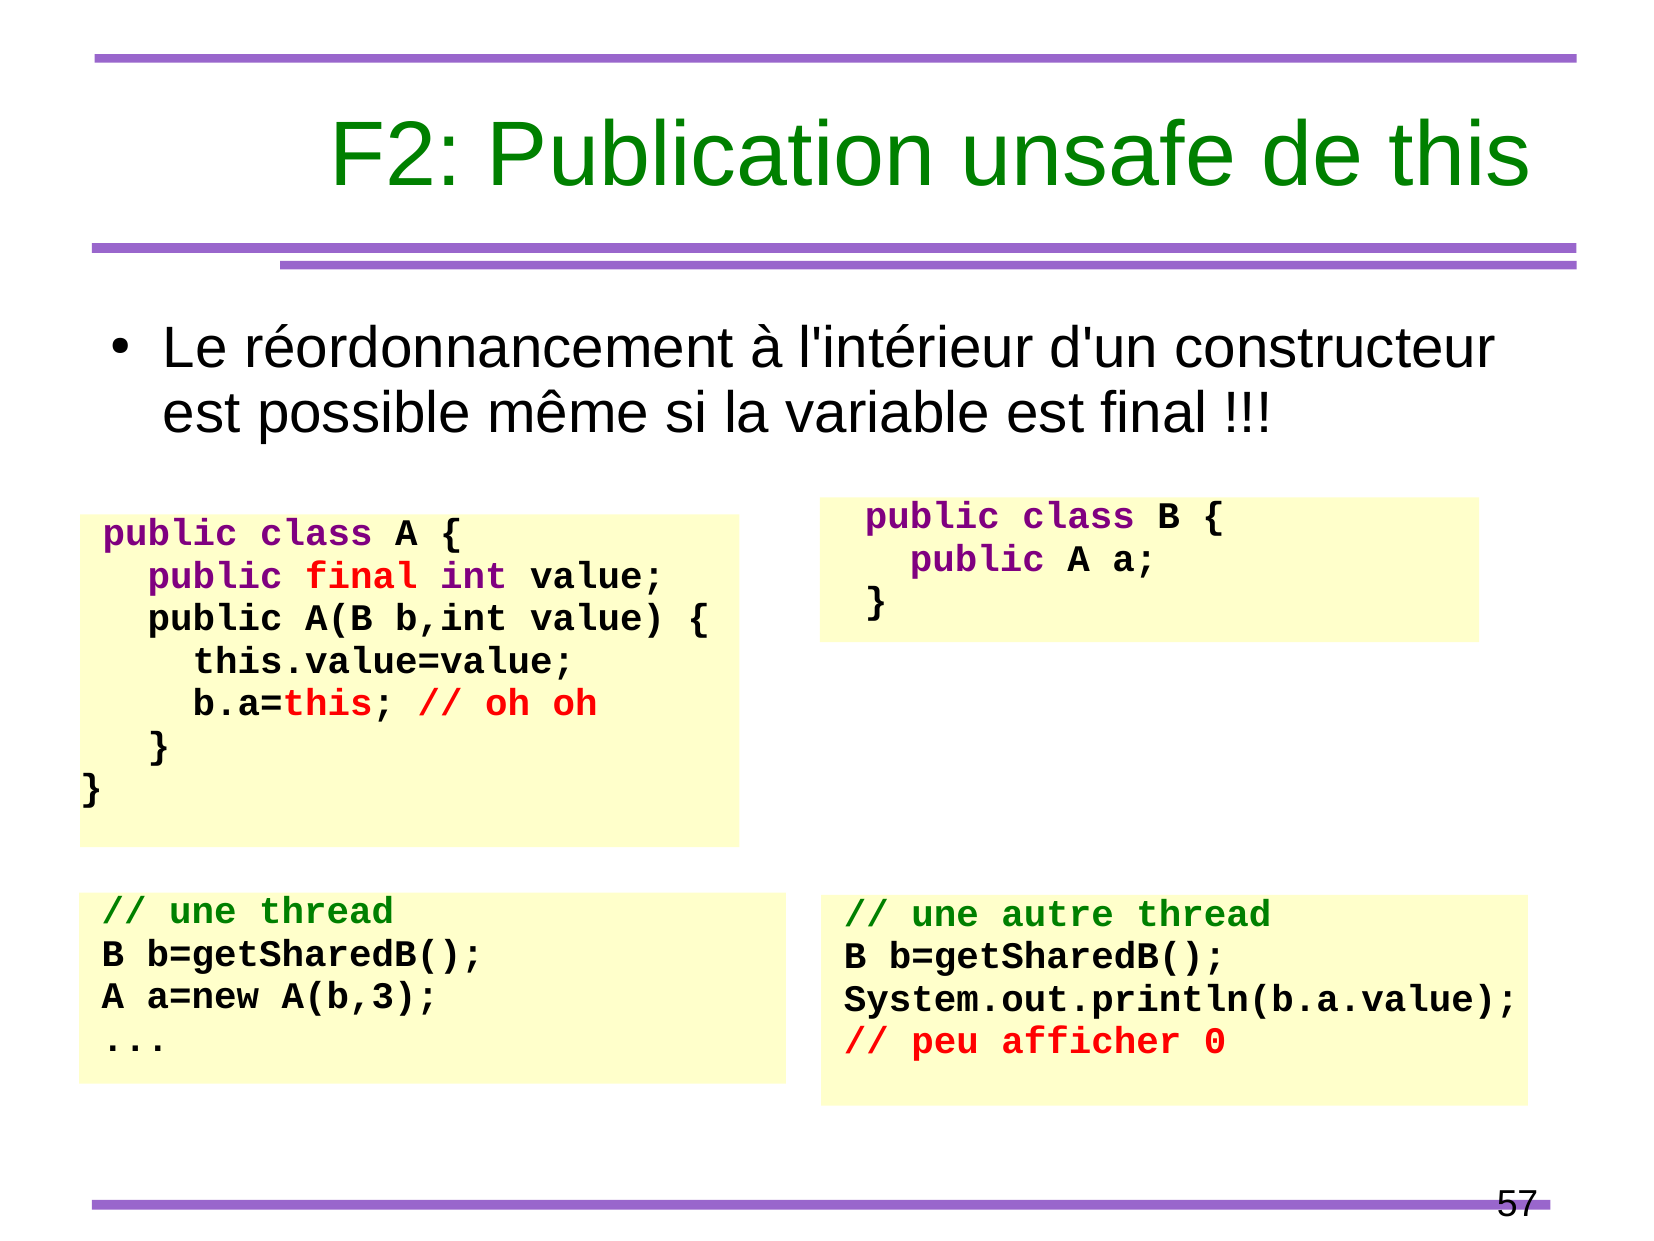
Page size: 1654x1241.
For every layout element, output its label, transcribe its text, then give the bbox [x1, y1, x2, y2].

text_box public class B { public A a; } [819, 497, 1480, 643]
list Le réordonnancement à l'intérieur d'un constructeur est possible même si la variable est final !!! [92, 315, 1563, 551]
title F2: Publication unsafe de this [121, 49, 1534, 257]
text_box // une autre thread B b=getSharedB(); System.out.println(b.a.value); // peu afficher 0 [821, 894, 1528, 1106]
text_box // une thread B b=getSharedB(); A a=new A(b,3); ... [79, 892, 786, 1084]
text_box public class A { public final int value; public A(B b,int value) { this.value=value; b.a=this; // oh oh } } [80, 514, 740, 848]
